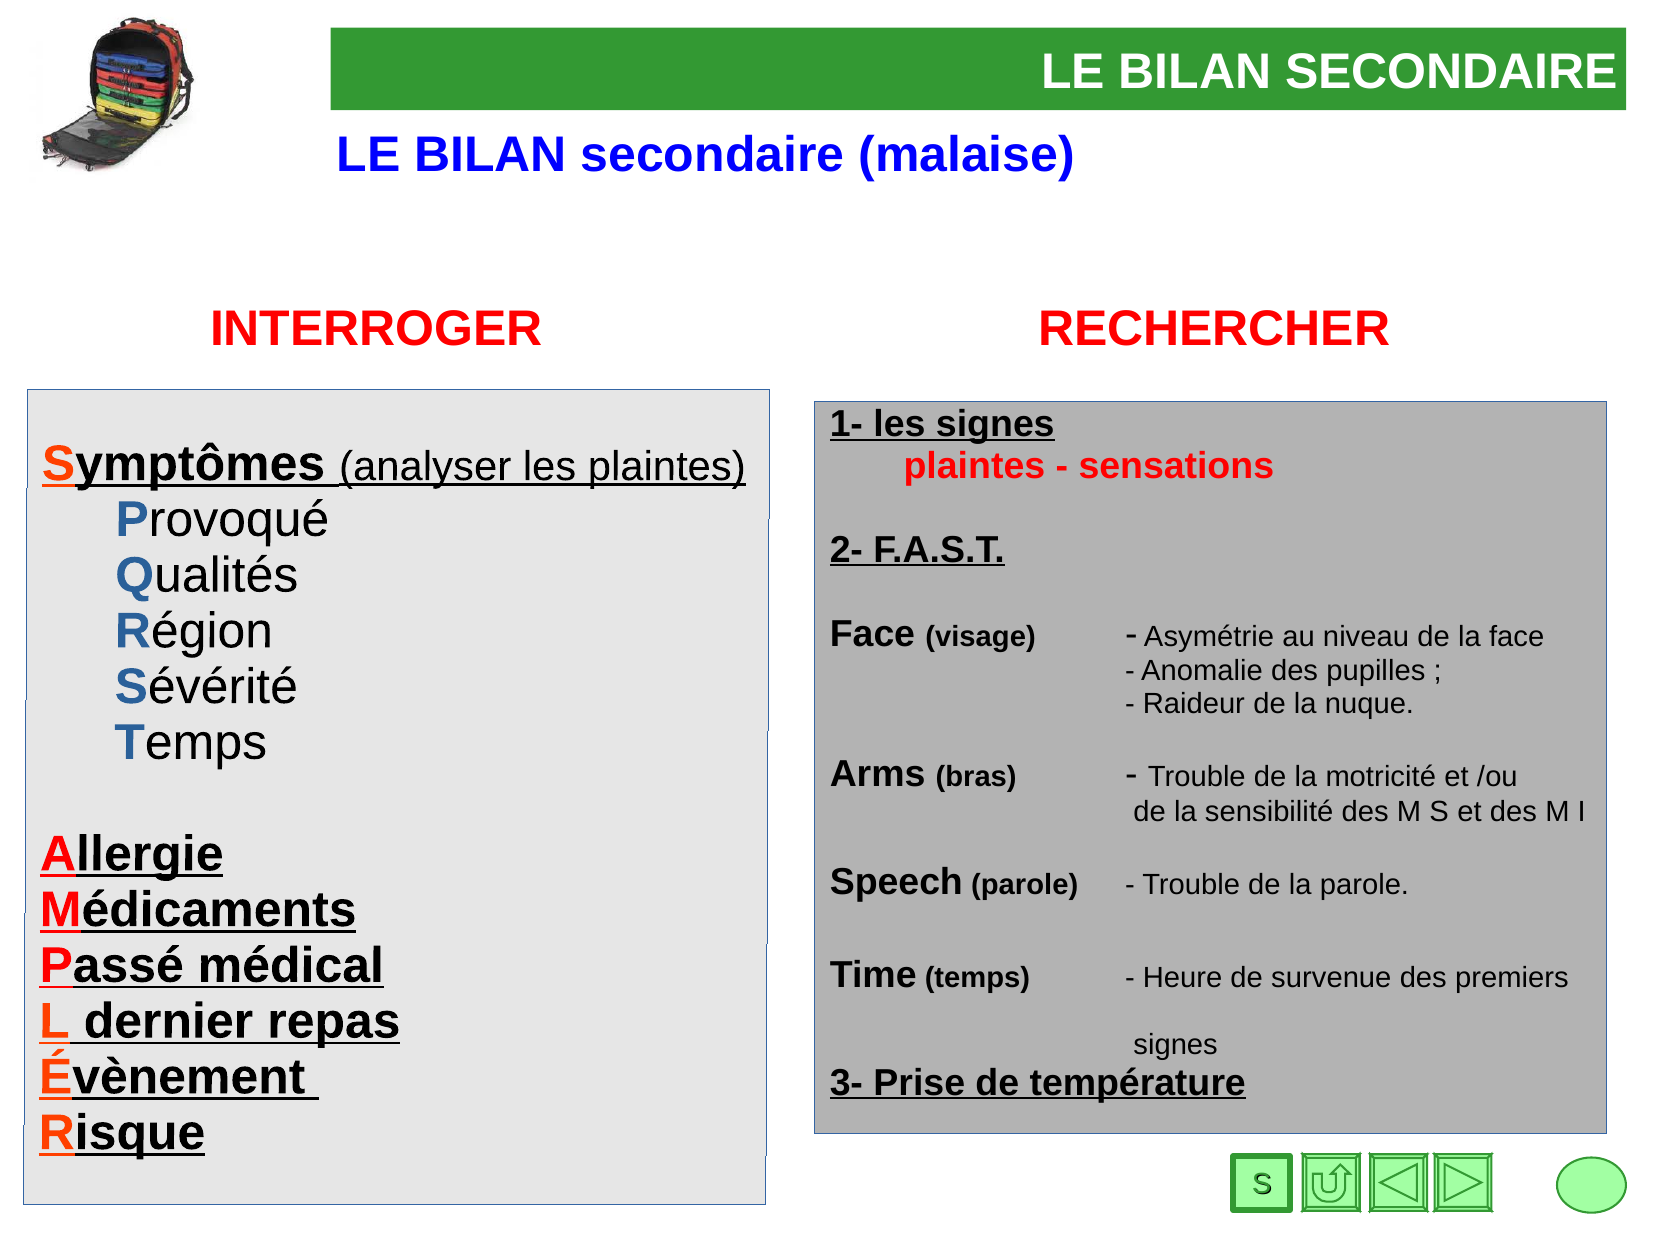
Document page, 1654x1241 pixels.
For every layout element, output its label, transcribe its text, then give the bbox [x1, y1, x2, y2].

text_box 1- les signes plaintes - sensations 2- F.A.S.T. Face (visage) - Asymétrie au niveau de la face - Anomalie des pupilles ; - Raideur de la nuque. Arms (bras) - Trouble de la motricité et /ou de la sensibilité des M S et des M I Speech (parole) - Trouble de la parole. Time (temps) - Heure de survenue des premiers signes 3- Prise de température [814, 401, 1607, 1134]
text_box RECHERCHER [1023, 292, 1451, 376]
text_box Symptômes (analyser les plaintes) Provoqué Qualités Région Sévérité Temps Allergie Médicaments Passé médical L dernier repas Évènement Risque [23, 389, 770, 1205]
picture [29, 5, 201, 183]
text_box INTERROGER [195, 292, 605, 376]
text_box [1556, 1157, 1626, 1213]
title LE BILAN SECONDAIRE [330, 35, 1619, 107]
title LE BILAN secondaire (malaise) [336, 119, 1630, 189]
